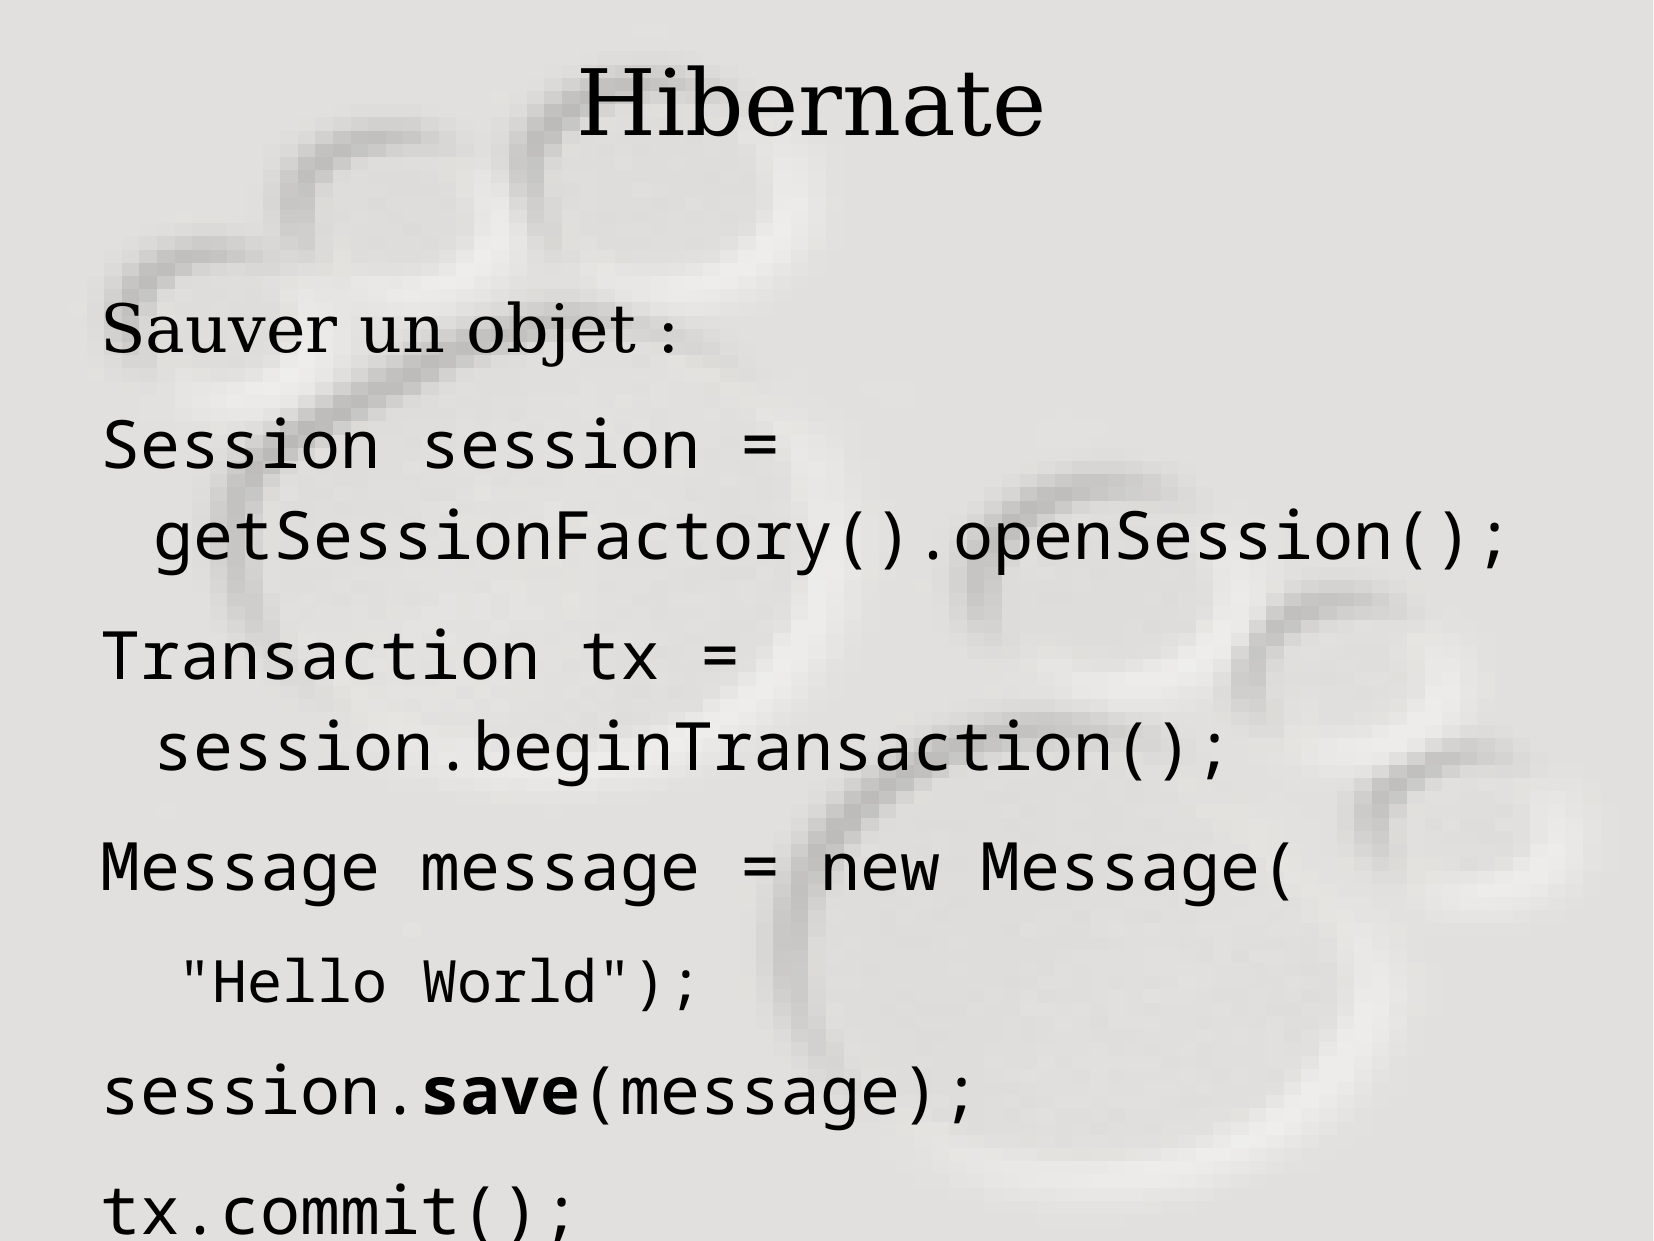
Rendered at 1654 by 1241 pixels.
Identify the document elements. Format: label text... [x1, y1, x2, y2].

title Hibernate [29, 0, 1595, 208]
picture [0, 0, 1654, 1241]
list Sauver un objet : Session session = getSessionFactory().openSession(); Transaction tx = session.beginTransaction(); Message message = new Message( "Hello World"); session.save(message); tx.commit(); session.close(); [82, 290, 1571, 1241]
